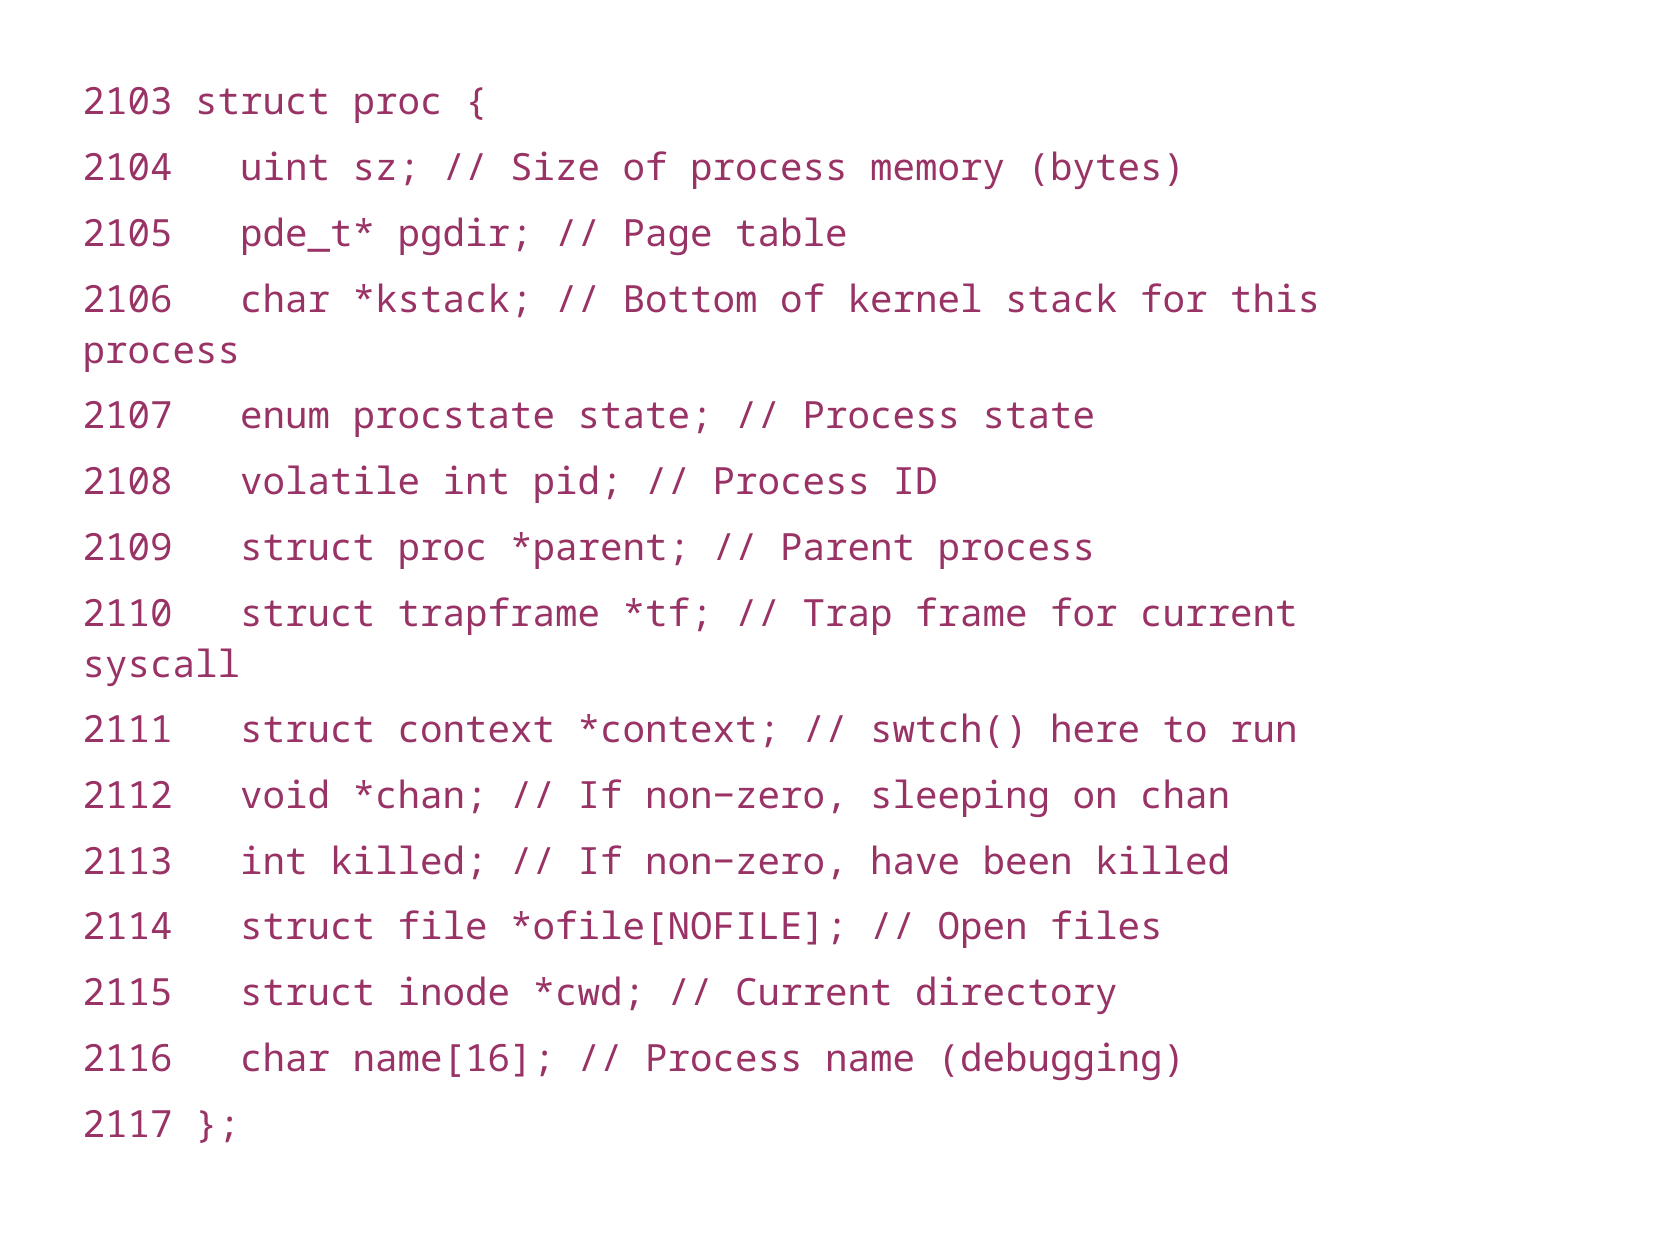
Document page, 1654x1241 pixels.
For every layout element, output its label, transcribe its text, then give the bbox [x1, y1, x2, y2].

list 2103 struct proc { 2104 uint sz; // Size of process memory (bytes) 2105 pde_t* pgdir; // Page table 2106 char *kstack; // Bottom of kernel stack for this process 2107 enum procstate state; // Process state 2108 volatile int pid; // Process ID 2109 struct proc *parent; // Parent process 2110 struct trapframe *tf; // Trap frame for current syscall 2111 struct context *context; // swtch() here to run 2112 void *chan; // If non−zero, sleeping on chan 2113 int killed; // If non−zero, have been killed 2114 struct file *ofile[NOFILE]; // Open files 2115 struct inode *cwd; // Current directory 2116 char name[16]; // Process name (debugging) 2117 }; [82, 75, 1463, 1163]
